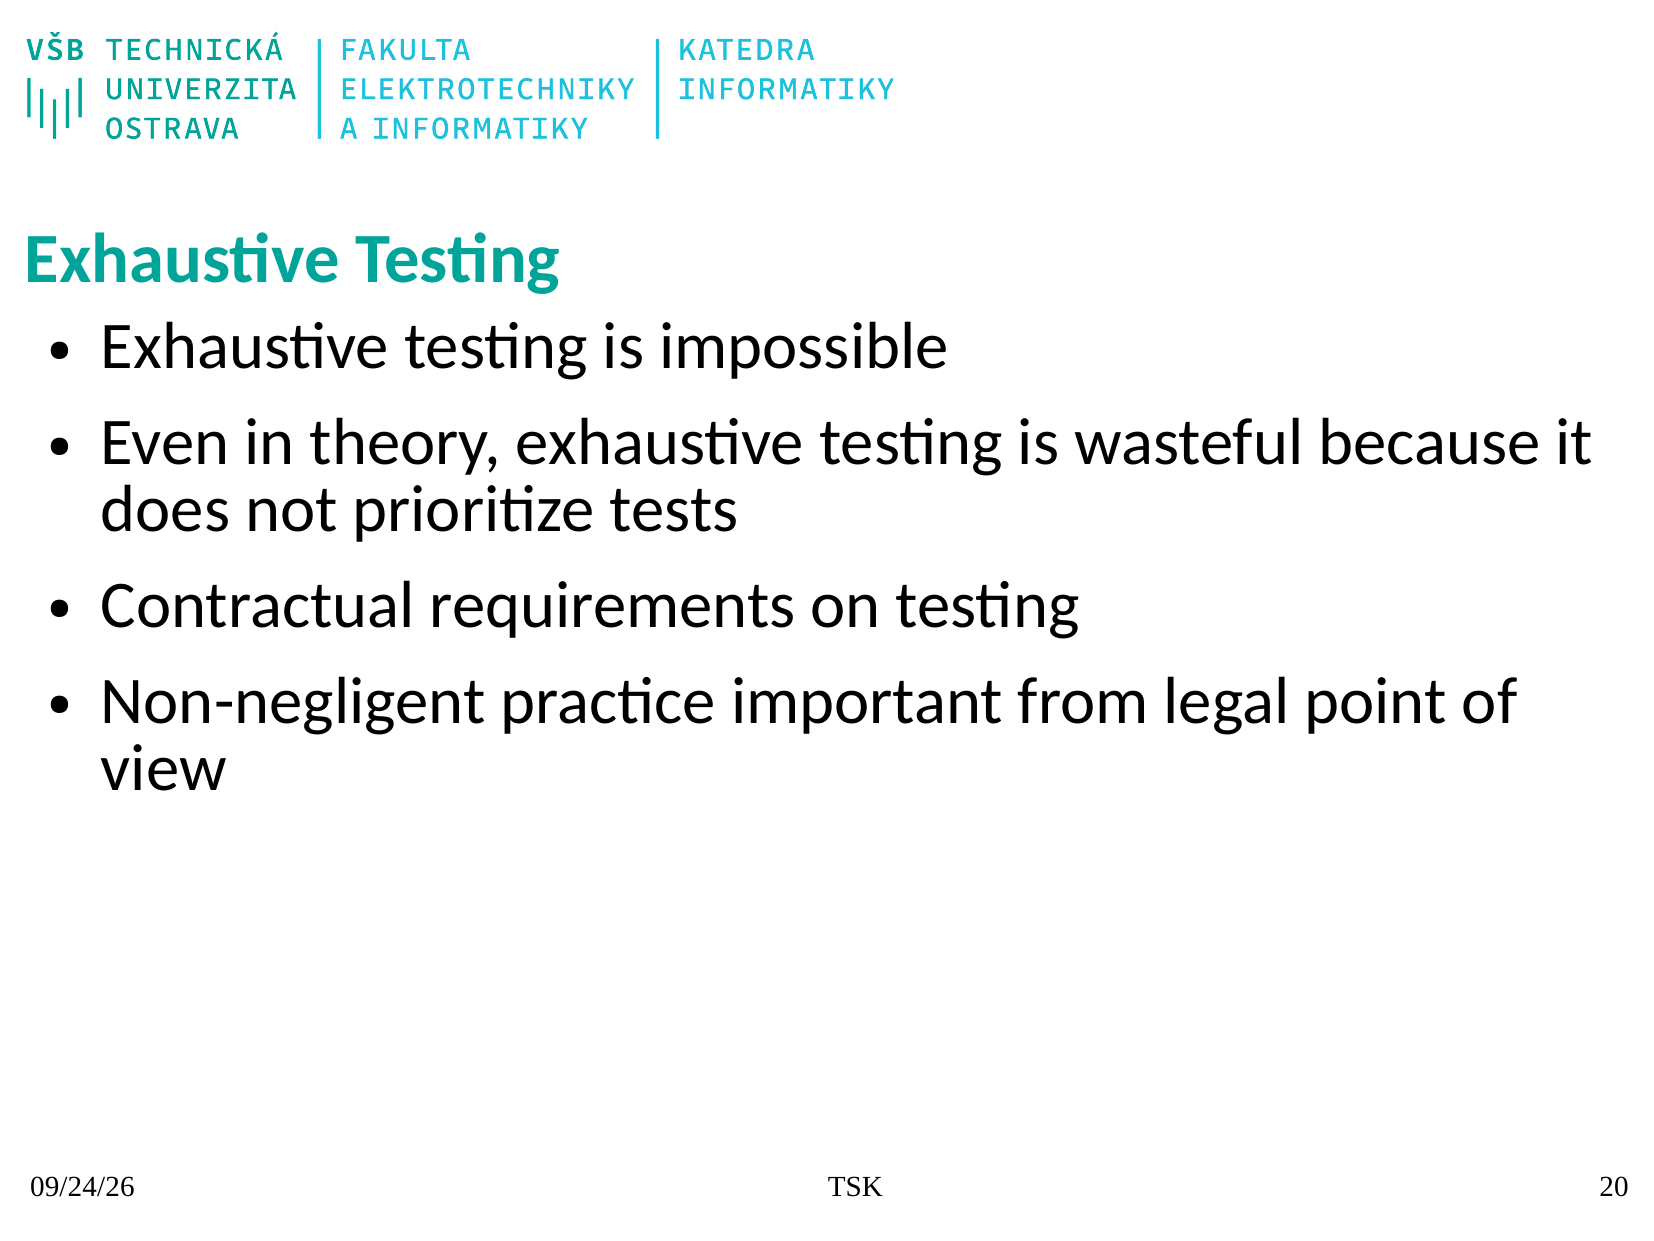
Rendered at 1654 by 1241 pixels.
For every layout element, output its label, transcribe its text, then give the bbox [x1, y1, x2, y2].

list Exhaustive testing is impossible Even in theory, exhaustive testing is wasteful because it does not prioritize tests Contractual requirements on testing Non-negligent practice important from legal point of view [30, 318, 1629, 1146]
picture [26, 31, 894, 139]
title Exhaustive Testing [24, 169, 1629, 300]
